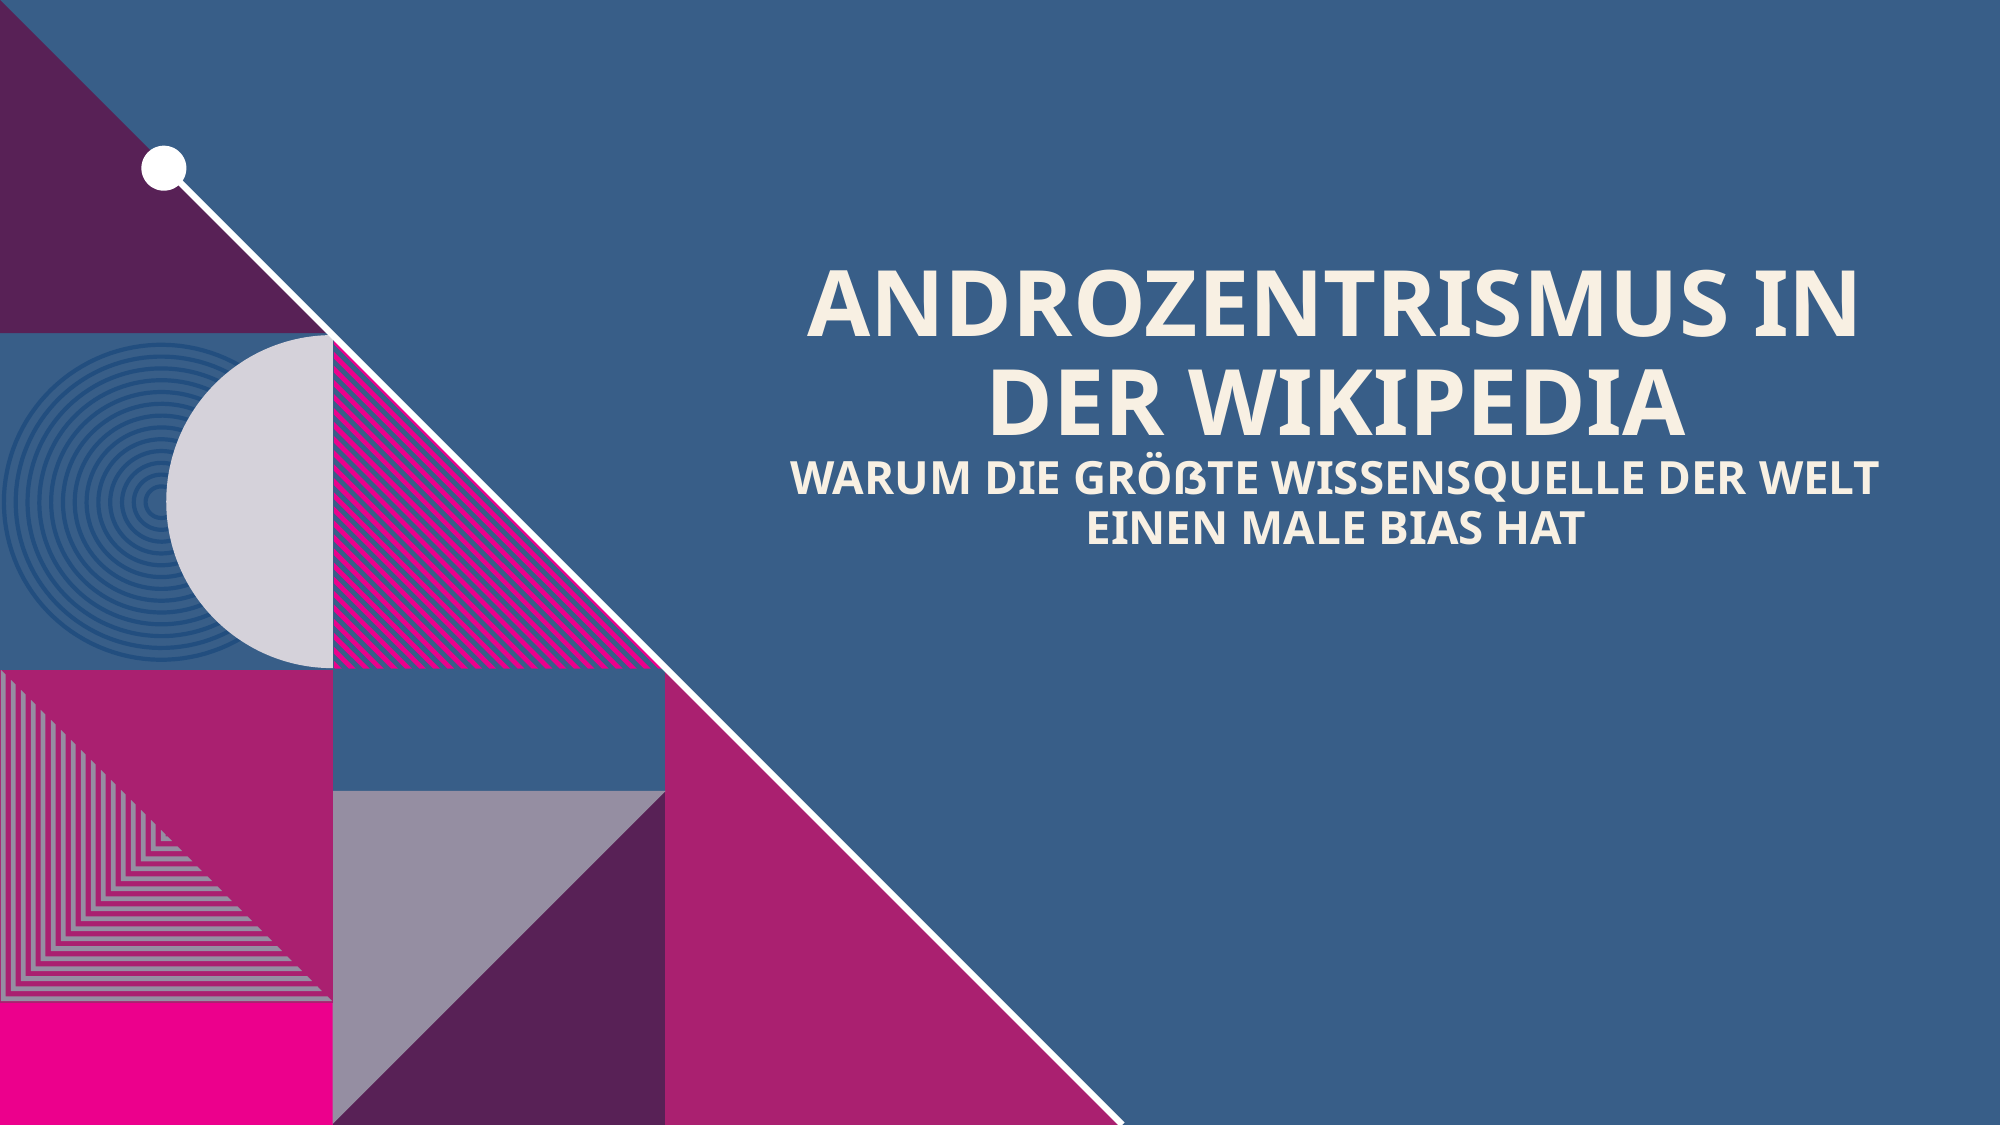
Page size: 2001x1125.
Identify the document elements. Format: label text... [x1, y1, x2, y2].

title Androzentrismus in der Wikipedia Warum die größte Wissensquelle der welt einen male bias hat [773, 111, 1899, 701]
